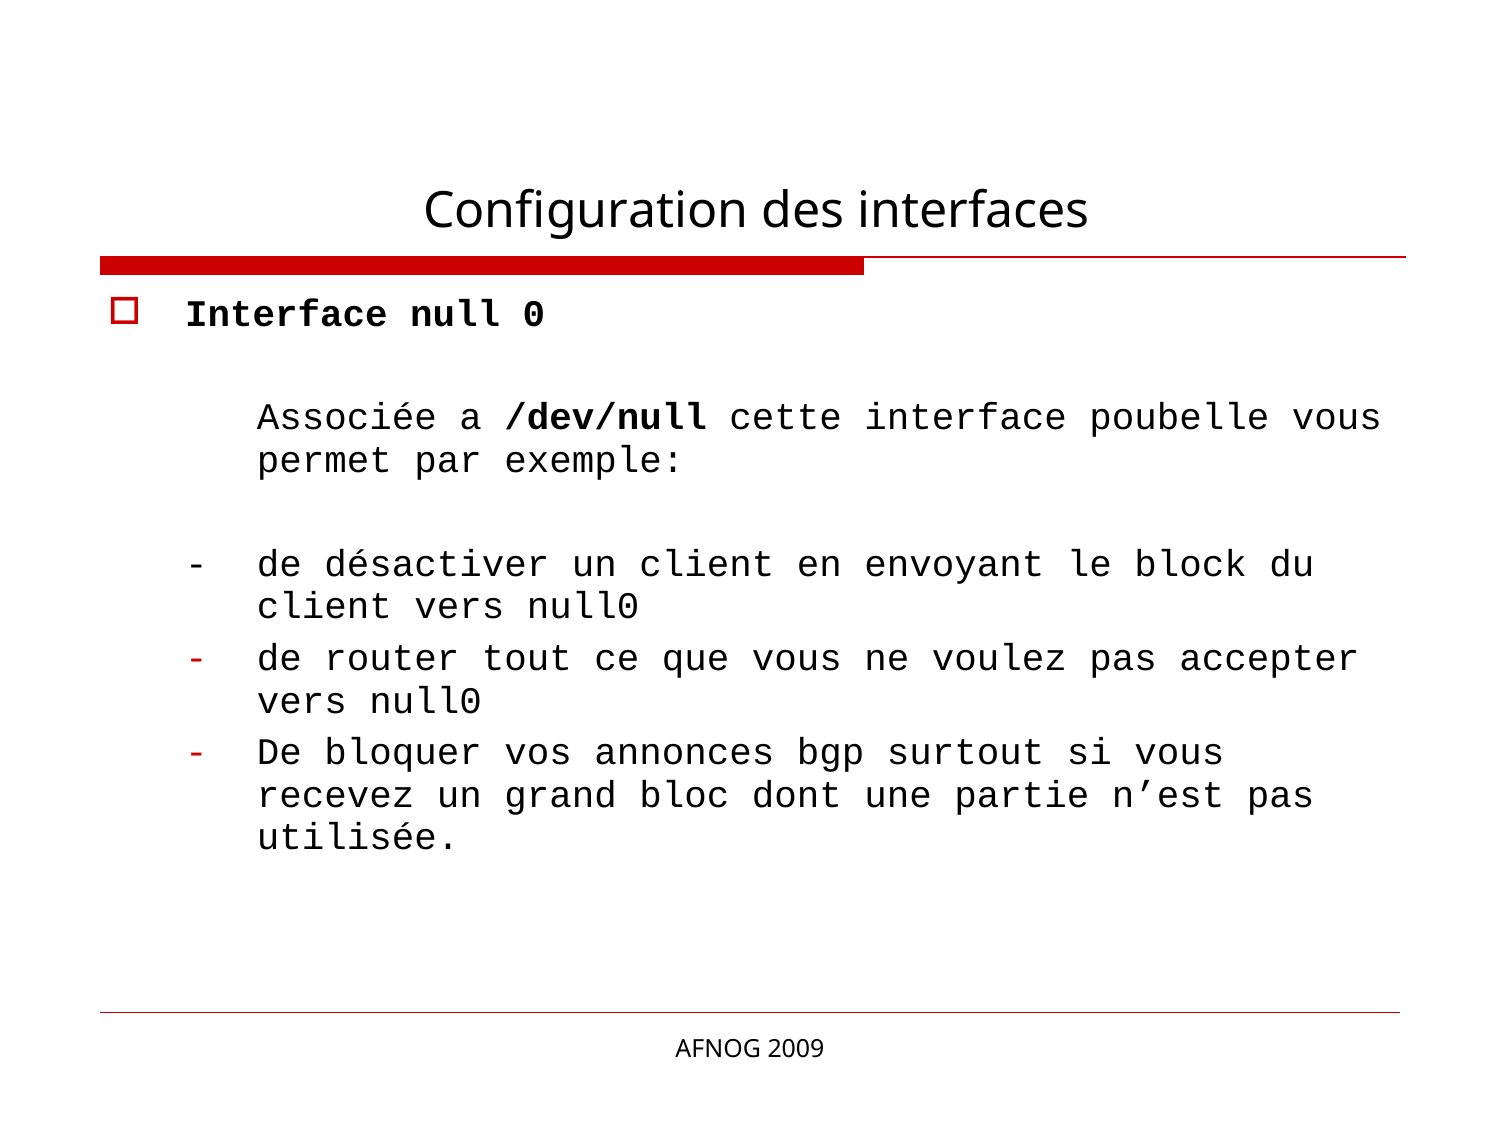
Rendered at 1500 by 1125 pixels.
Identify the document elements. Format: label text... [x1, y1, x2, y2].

text_box AFNOG 2009 [512, 1024, 988, 1103]
list Interface null 0 Associée a /dev/null cette interface poubelle vous permet par exemple: - de désactiver un client en envoyant le block du client vers null0 de router tout ce que vous ne voulez pas accepter vers null0 De bloquer vos annonces bgp surtout si vous recevez un grand bloc dont une partie n’est pas utilisée. [92, 287, 1406, 988]
title Configuration des interfaces [94, 49, 1407, 250]
